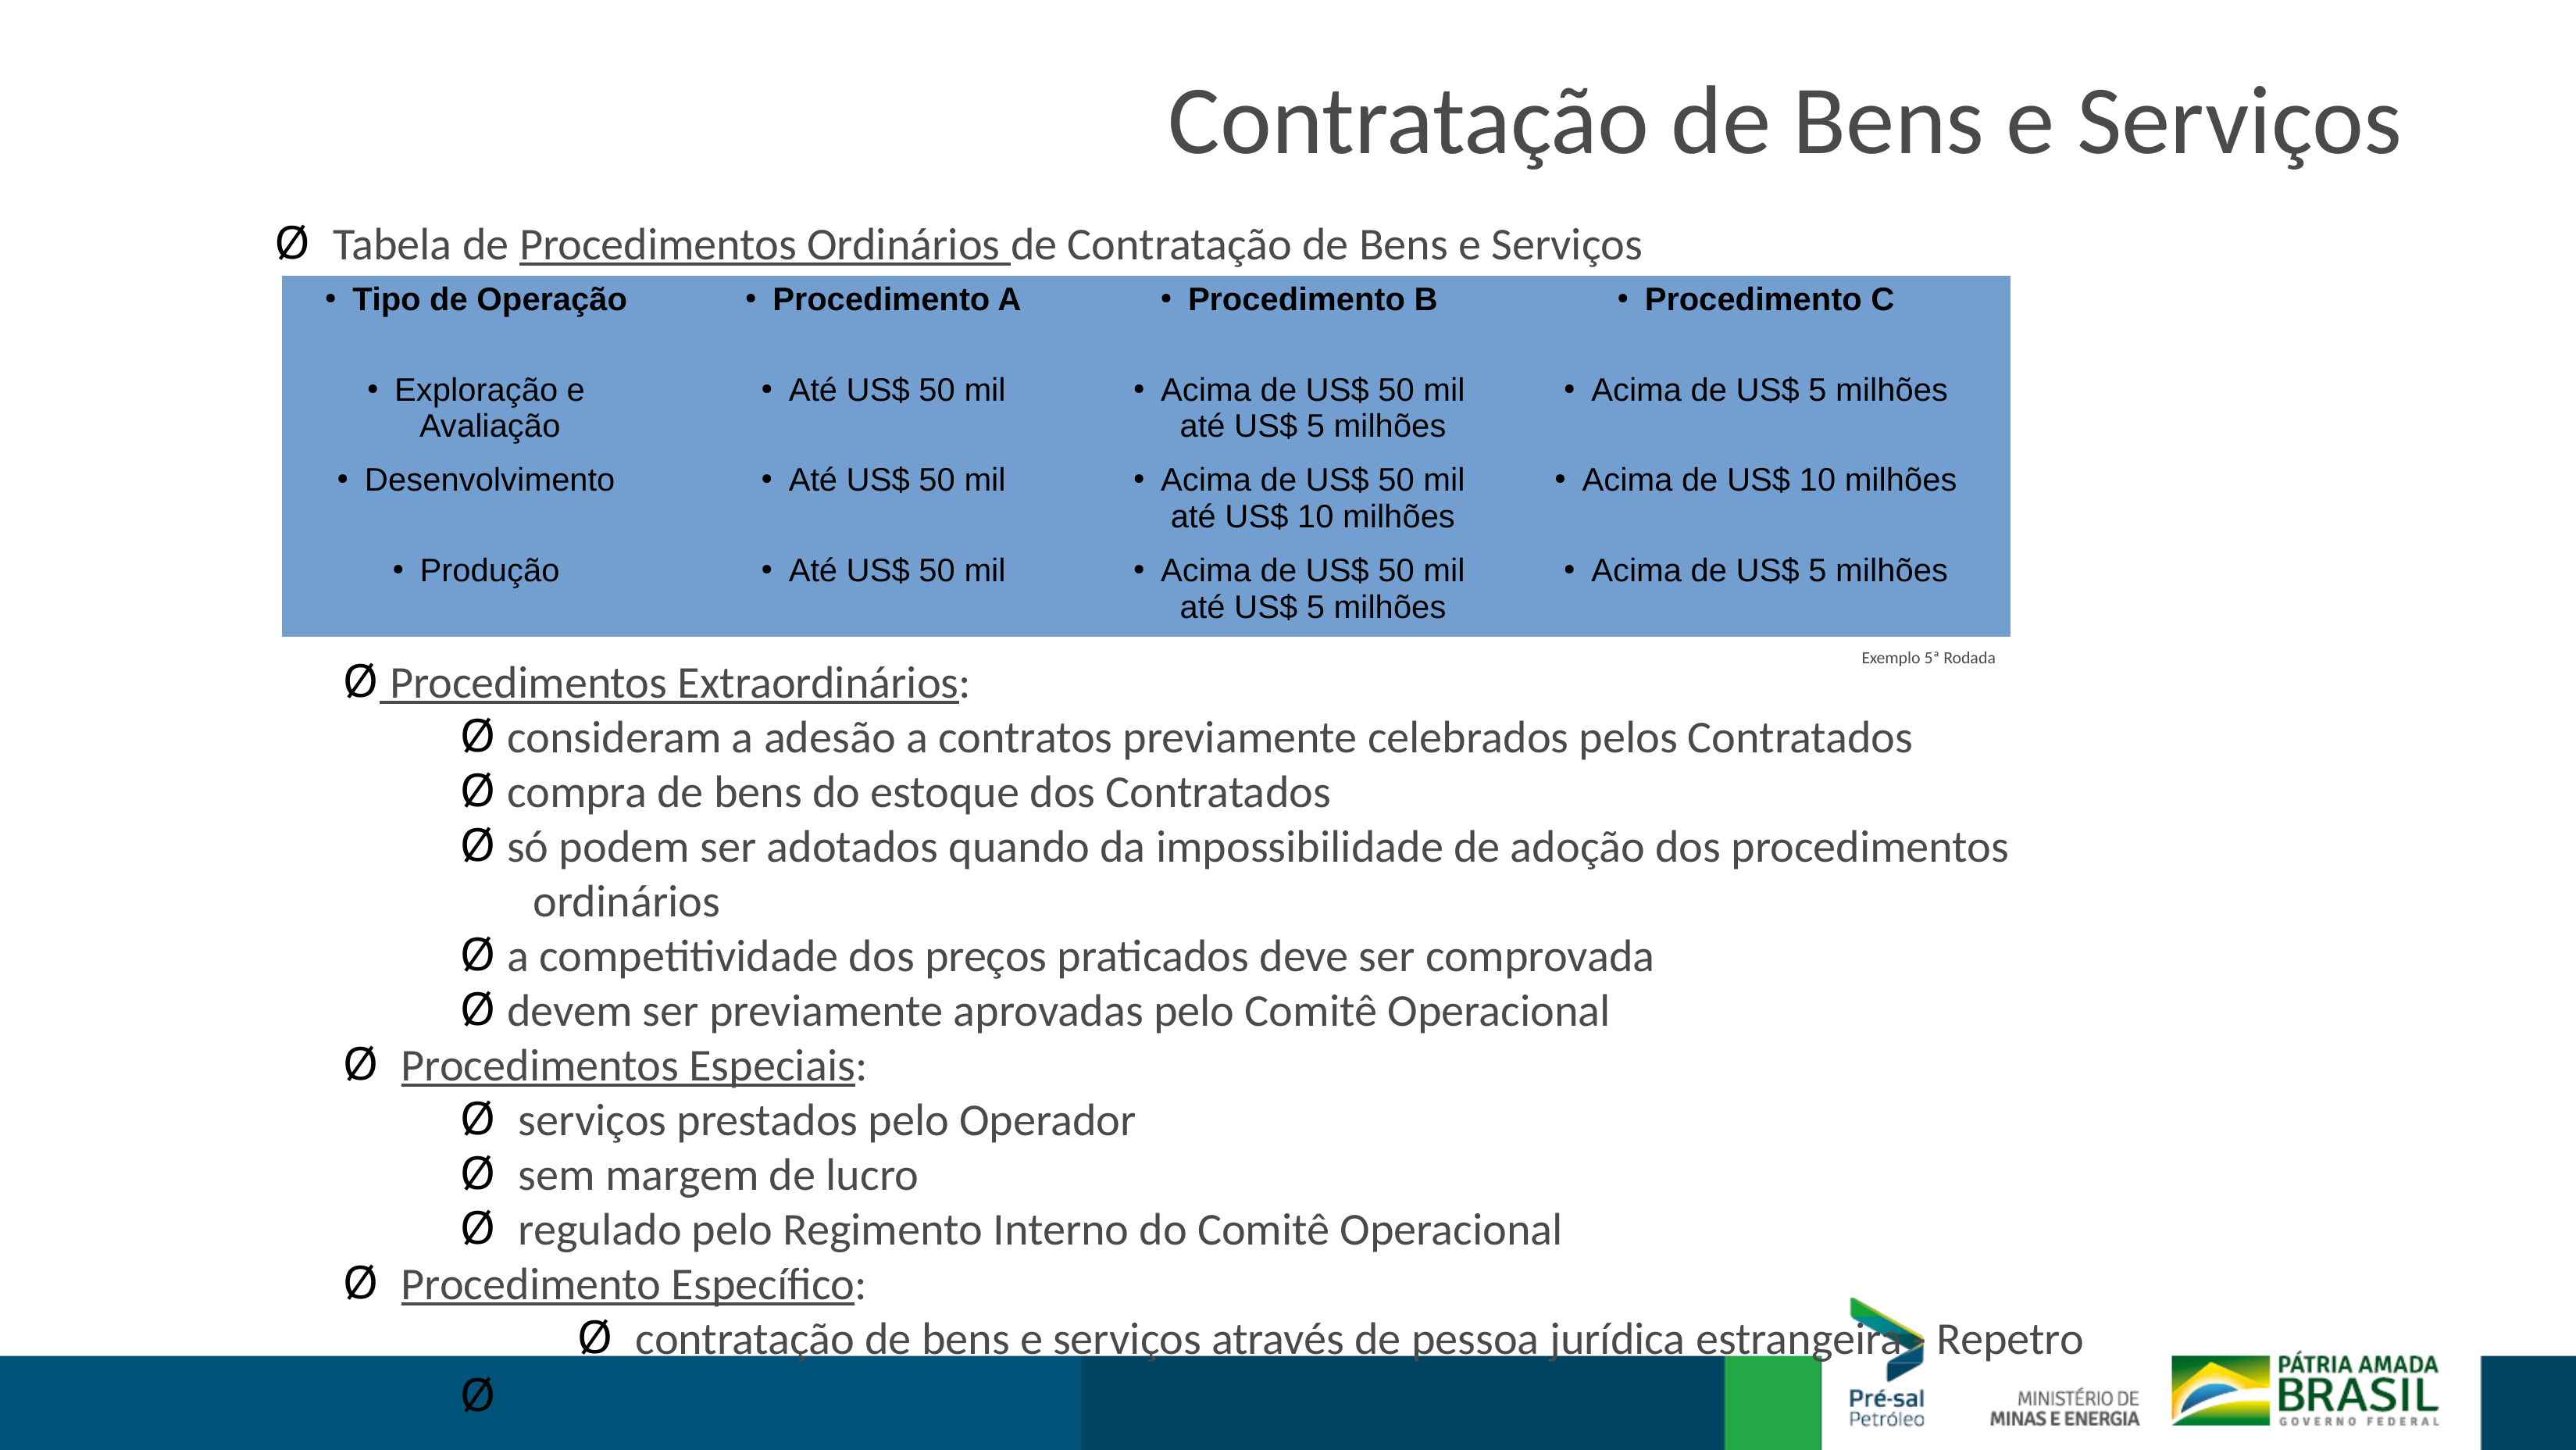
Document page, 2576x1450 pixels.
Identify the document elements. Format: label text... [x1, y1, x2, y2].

text_box Exemplo 5ª Rodada [1850, 641, 2010, 673]
table_header Procedimento B [1097, 276, 1501, 366]
table_cell Desenvolvimento [282, 456, 670, 547]
table_header Procedimento A [670, 276, 1097, 366]
table_cell Acima de US$ 5 milhões [1501, 547, 2010, 637]
table_cell Produção [282, 547, 670, 637]
text_box Tabela de Procedimentos Ordinários de Contratação de Bens e Serviços [262, 208, 1893, 276]
table_cell Acima de US$ 5 milhões [1501, 366, 2010, 456]
table_cell Até US$ 50 mil [670, 547, 1097, 637]
table_cell Exploração e Avaliação [282, 366, 670, 456]
table_cell Acima de US$ 10 milhões [1501, 456, 2010, 547]
table_cell Acima de US$ 50 mil até US$ 5 milhões [1097, 366, 1501, 456]
text_box Procedimentos Extraordinários: consideram a adesão a contratos previamente celebrados pelos Contratados compra de bens do estoque dos Contratados só podem ser adotados quando da impossibilidade de adoção dos procedimentos ordinários a competitividade dos preços praticados deve ser comprovada devem ser previamente aprovadas pelo Comitê Operacional Procedimentos Especiais: serviços prestados pelo Operador sem margem de lucro regulado pelo Regimento Interno do Comitê Operacional Procedimento Específico: contratação de bens e serviços através de pessoa jurídica estrangeira - Repetro [213, 646, 2138, 1377]
table_cell Até US$ 50 mil [670, 456, 1097, 547]
table_cell Acima de US$ 50 mil até US$ 10 milhões [1097, 456, 1501, 547]
table_header Procedimento C [1501, 276, 2010, 366]
table_cell Até US$ 50 mil [670, 366, 1097, 456]
text_box Contratação de Bens e Serviços [1112, 50, 2460, 179]
table_cell Acima de US$ 50 mil até US$ 5 milhões [1097, 547, 1501, 637]
table_header Tipo de Operação [282, 276, 670, 366]
